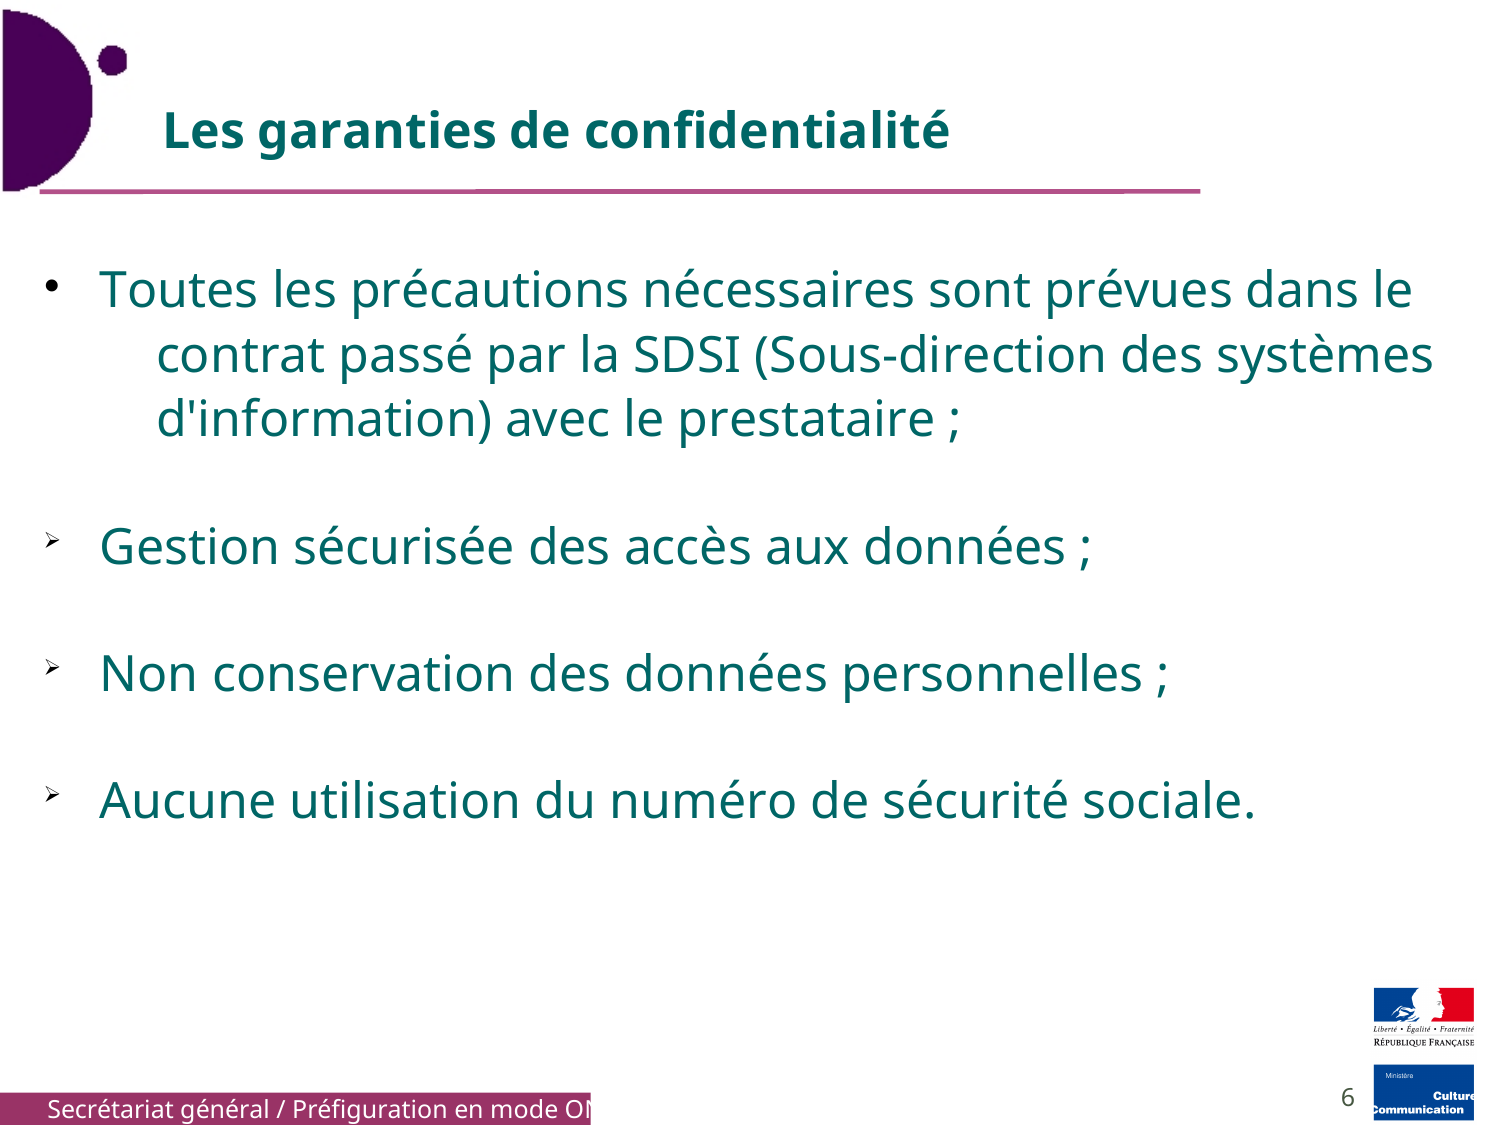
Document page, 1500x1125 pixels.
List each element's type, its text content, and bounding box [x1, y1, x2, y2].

picture [0, 0, 149, 204]
picture [1370, 979, 1477, 1125]
list Toutes les précautions nécessaires sont prévues dans le contrat passé par la SDSI (Sous-direction des systèmes d'information) avec le prestataire ; Gestion sécurisée des accès aux données ; Non conservation des données personnelles ; Aucune utilisation du numéro de sécurité sociale. [28, 247, 1469, 1006]
title Les garanties de confidentialité [147, 59, 1447, 201]
